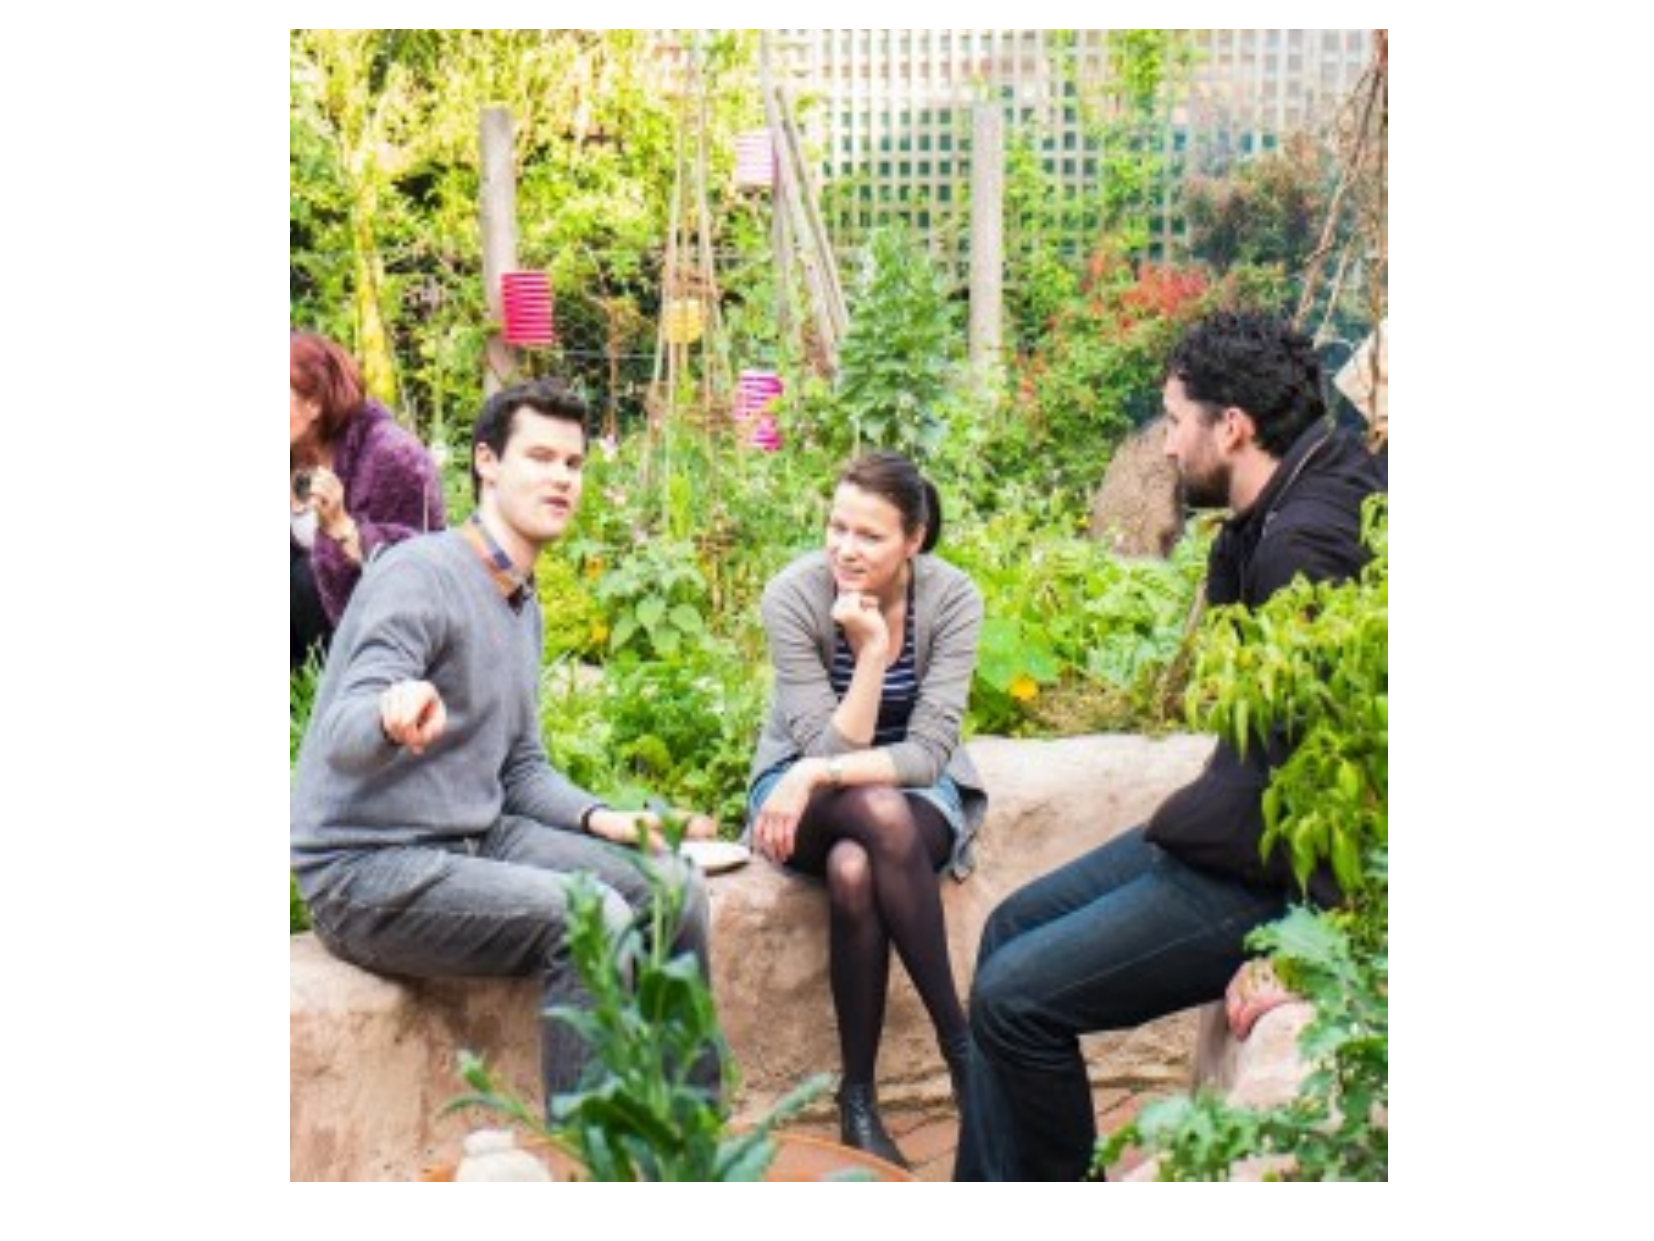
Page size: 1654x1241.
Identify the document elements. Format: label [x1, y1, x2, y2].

picture [290, 29, 1388, 1182]
